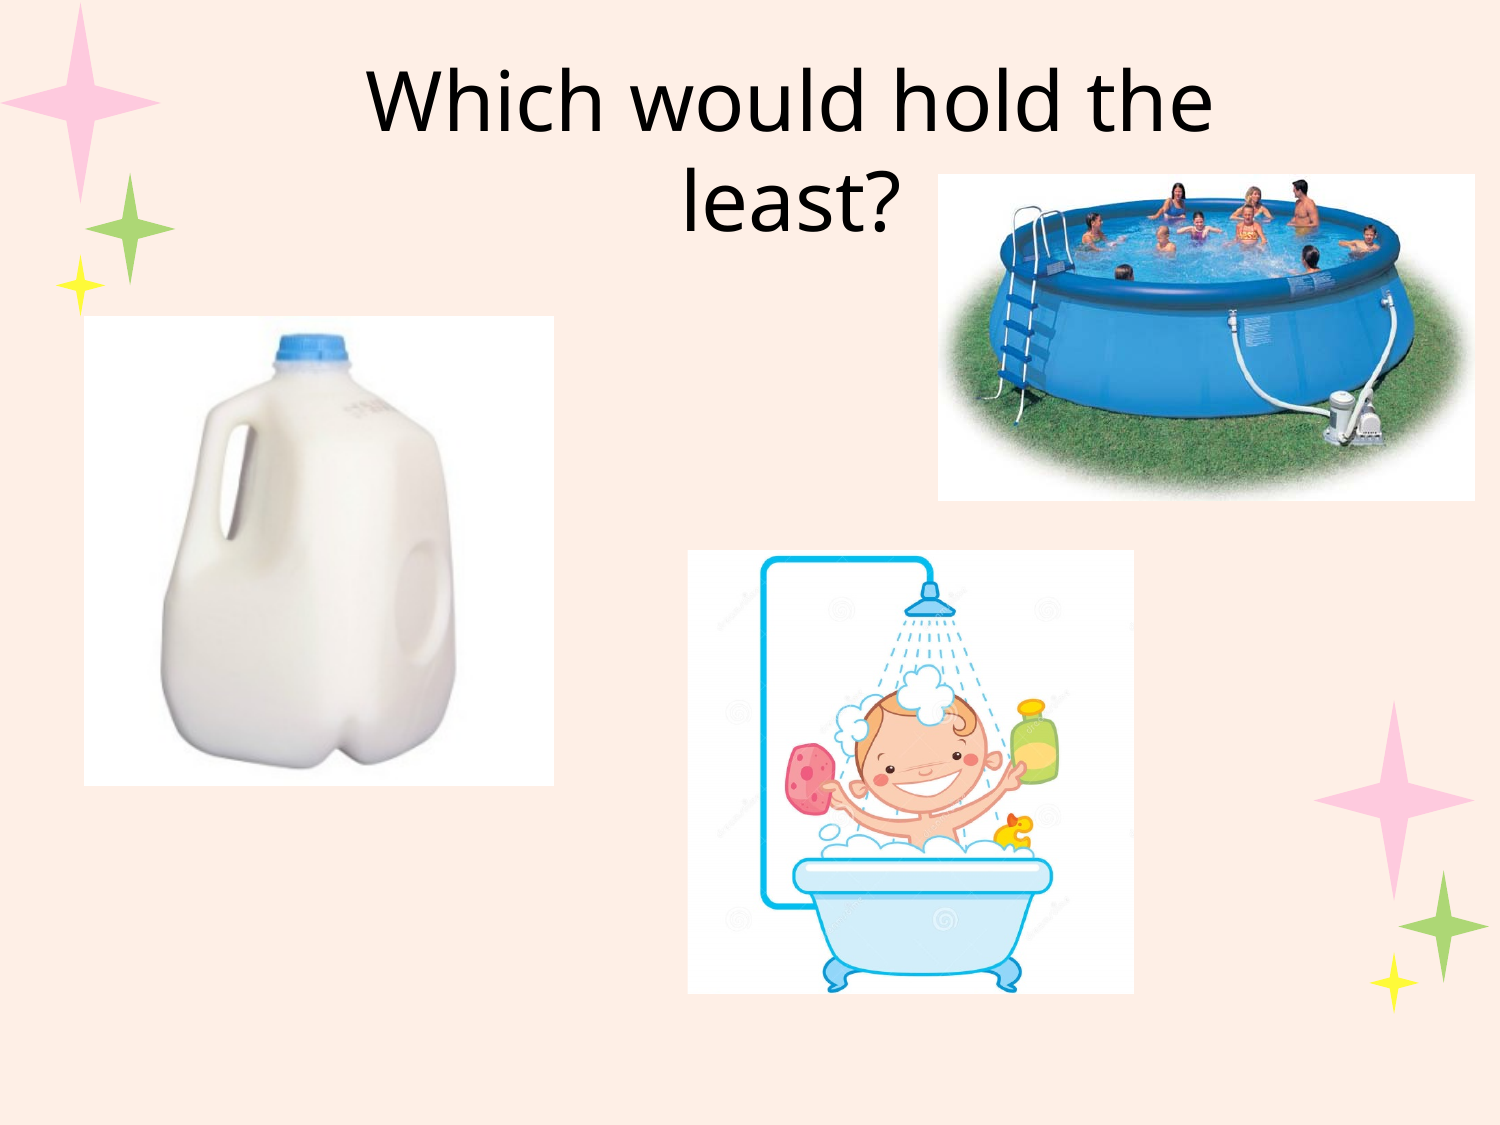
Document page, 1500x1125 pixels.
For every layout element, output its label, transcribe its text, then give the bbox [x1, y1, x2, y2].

text_box [1369, 951, 1419, 1014]
picture [687, 550, 1134, 994]
text_box Which would hold the least? [253, 40, 1329, 256]
text_box [55, 254, 106, 317]
picture [84, 316, 554, 786]
text_box [1313, 699, 1475, 902]
text_box [1398, 870, 1489, 983]
text_box [84, 172, 176, 286]
text_box [0, 2, 162, 204]
picture [938, 174, 1475, 501]
